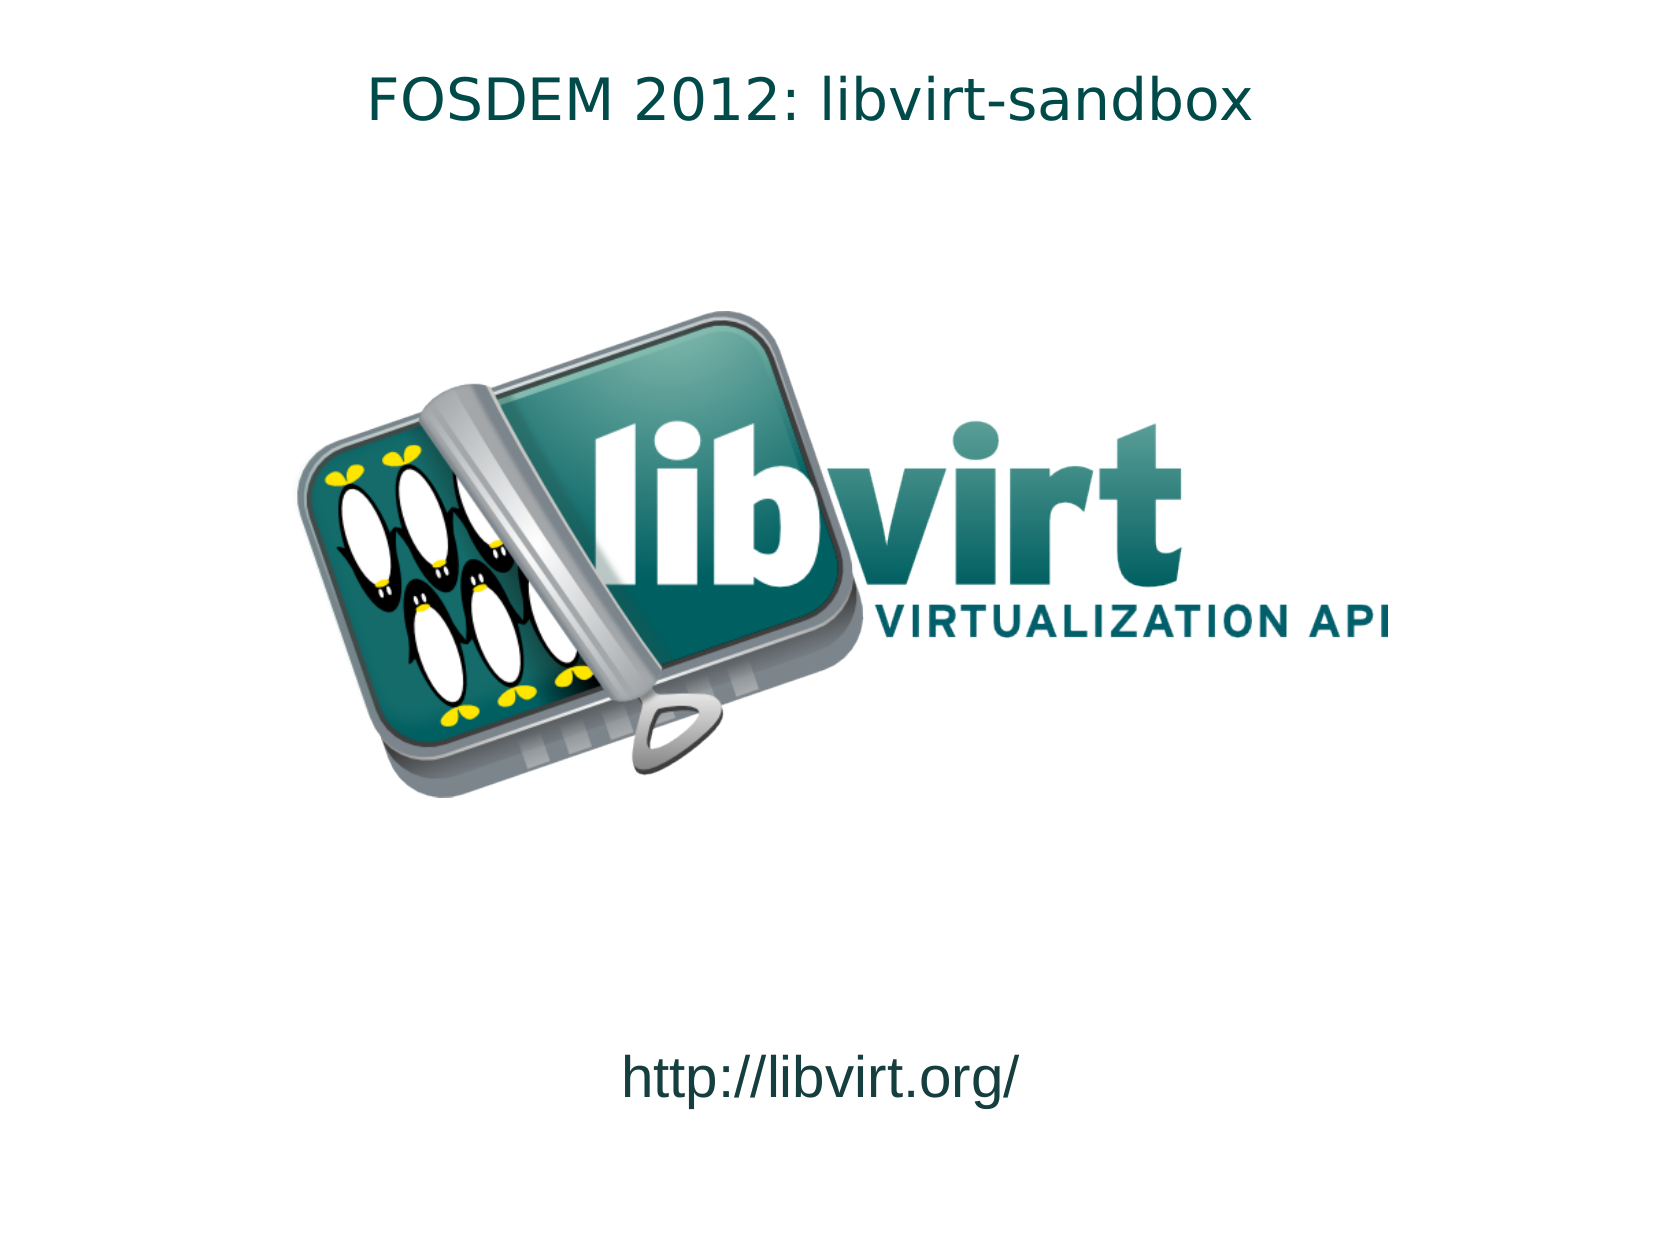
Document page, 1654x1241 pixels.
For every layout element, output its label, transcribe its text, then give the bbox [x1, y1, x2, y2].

picture [292, 311, 1388, 798]
text_box FOSDEM 2012: libvirt-sandbox [352, 59, 1270, 142]
title http://libvirt.org/ [76, 974, 1565, 1182]
